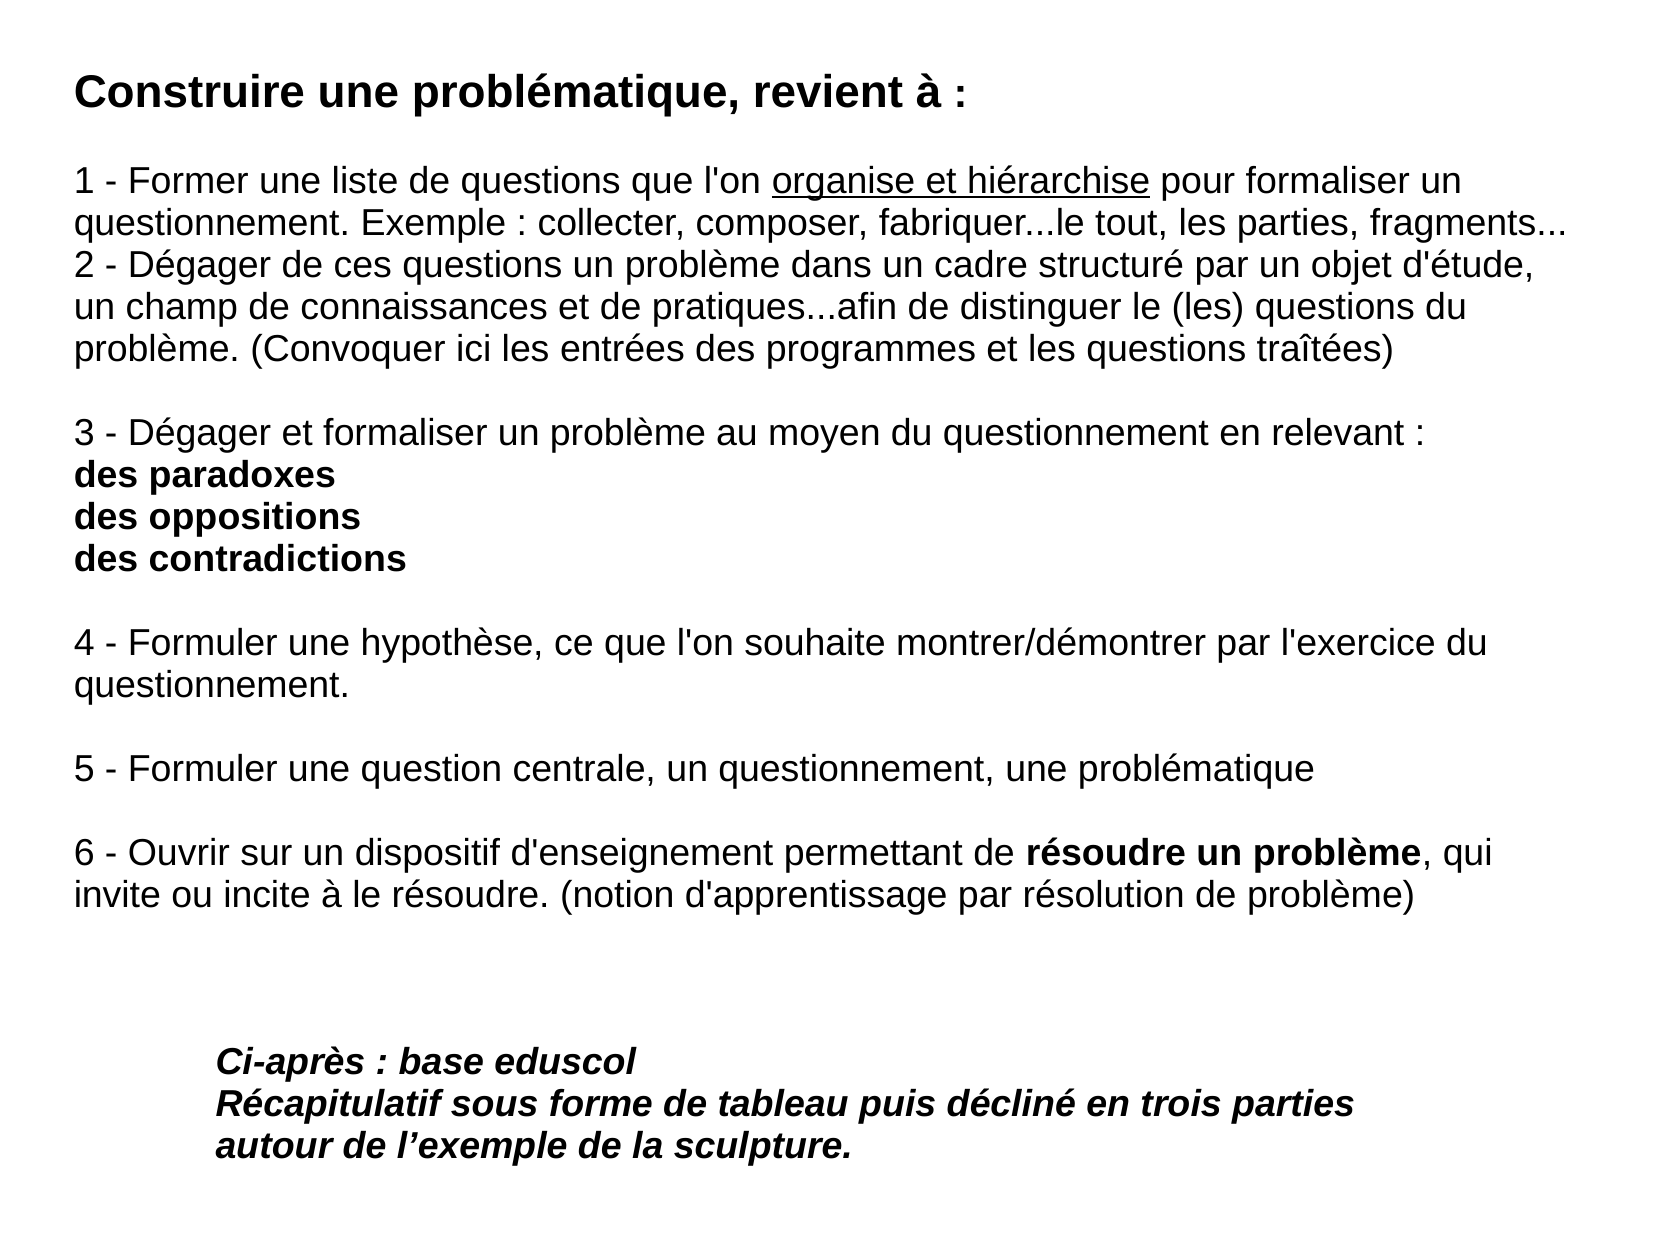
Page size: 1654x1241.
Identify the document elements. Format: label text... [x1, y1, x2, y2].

text_box Ci-après : base eduscol Récapitulatif sous forme de tableau puis décliné en trois parties autour de l’exemple de la sculpture. [200, 1033, 1536, 1182]
text_box Construire une problématique, revient à : 1 - Former une liste de questions que l'on organise et hiérarchise pour formaliser un questionnement. Exemple : collecter, composer, fabriquer...le tout, les parties, fragments... 2 - Dégager de ces questions un problème dans un cadre structuré par un objet d'étude, un champ de connaissances et de pratiques...afin de distinguer le (les) questions du problème. (Convoquer ici les entrées des programmes et les questions traîtées) 3 - Dégager et formaliser un problème au moyen du questionnement en relevant : des paradoxes des oppositions des contradictions 4 - Formuler une hypothèse, ce que l'on souhaite montrer/démontrer par l'exercice du questionnement. 5 - Formuler une question centrale, un questionnement, une problématique 6 - Ouvrir sur un dispositif d'enseignement permettant de résoudre un problème, qui invite ou incite à le résoudre. (notion d'apprentissage par résolution de problème) [59, 59, 1596, 972]
